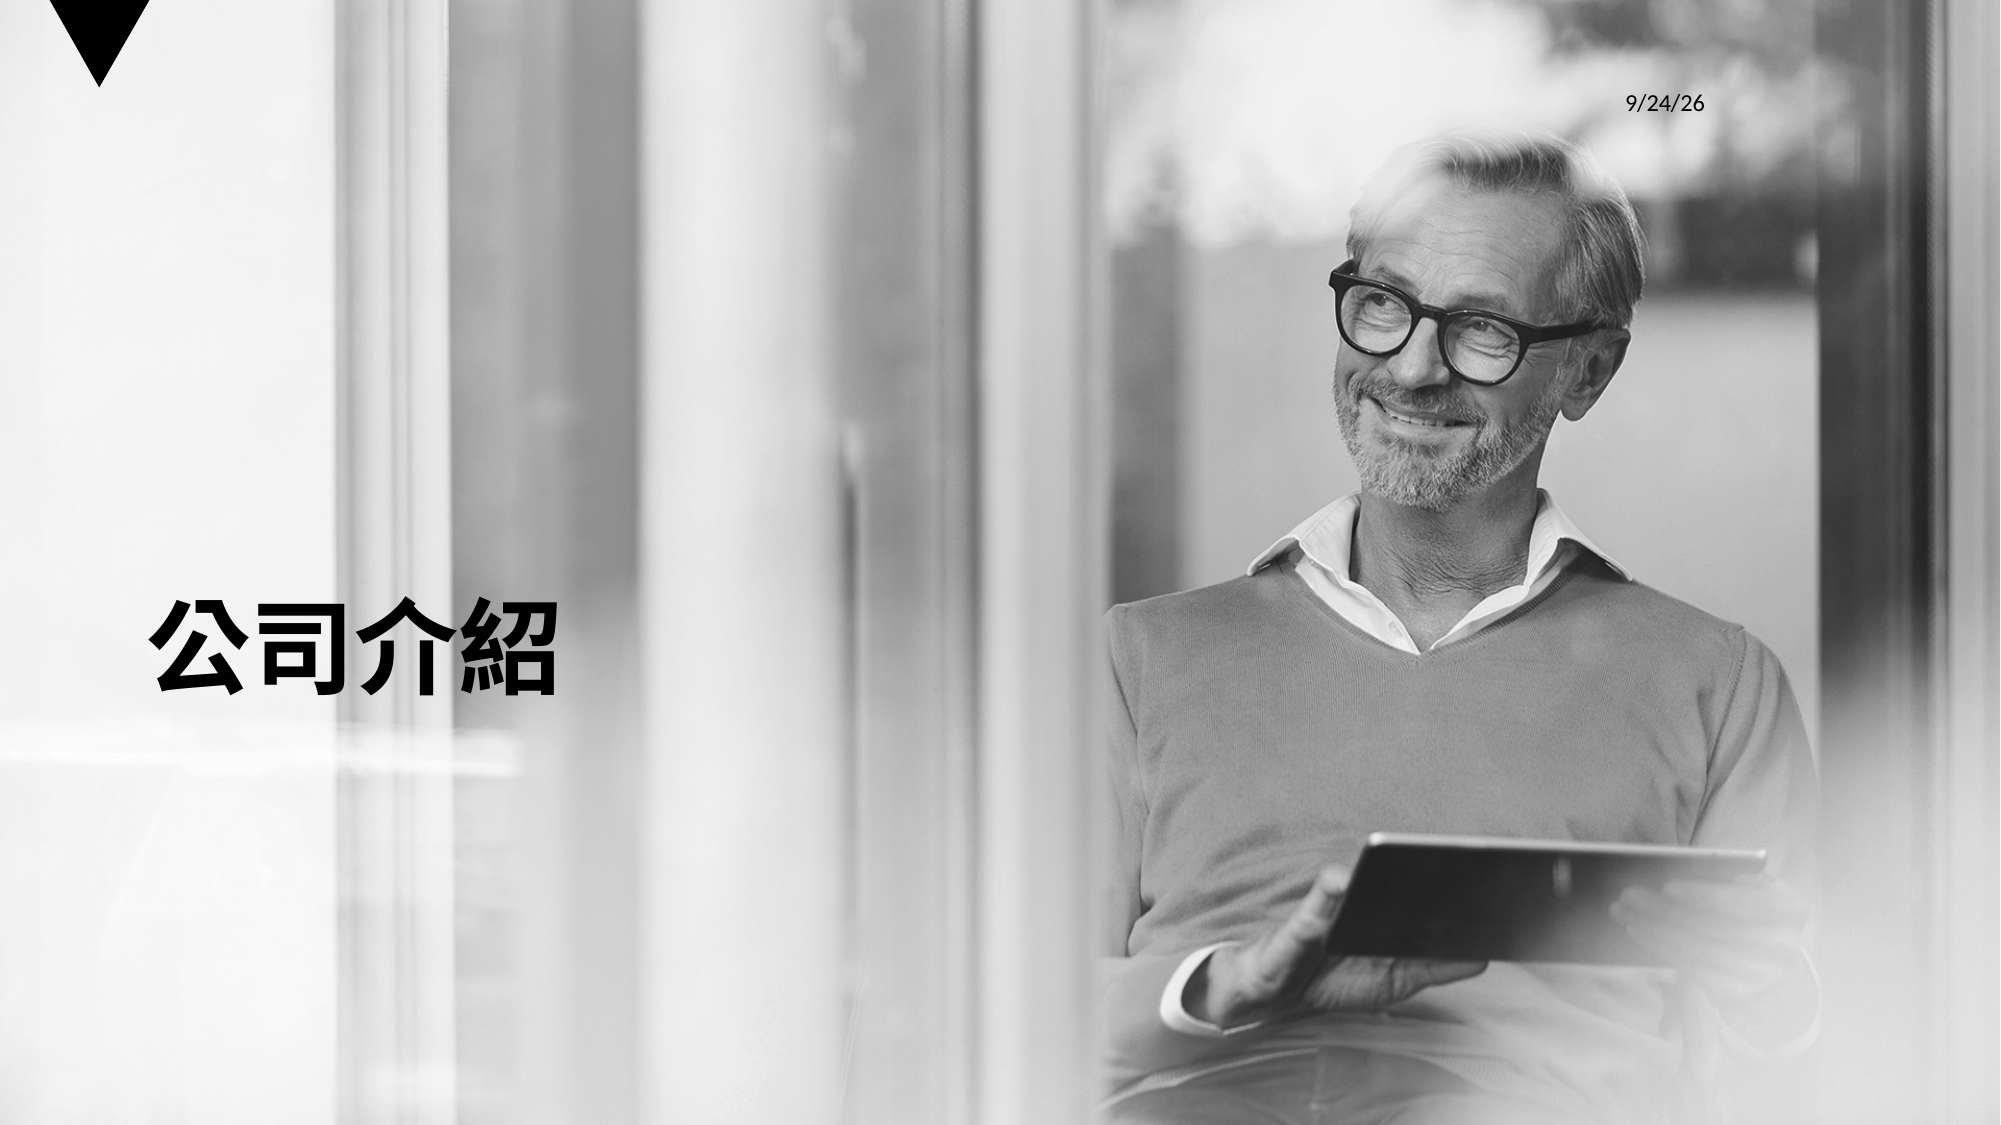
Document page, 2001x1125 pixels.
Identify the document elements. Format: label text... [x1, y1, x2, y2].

title 公司介紹 [131, 247, 1072, 717]
